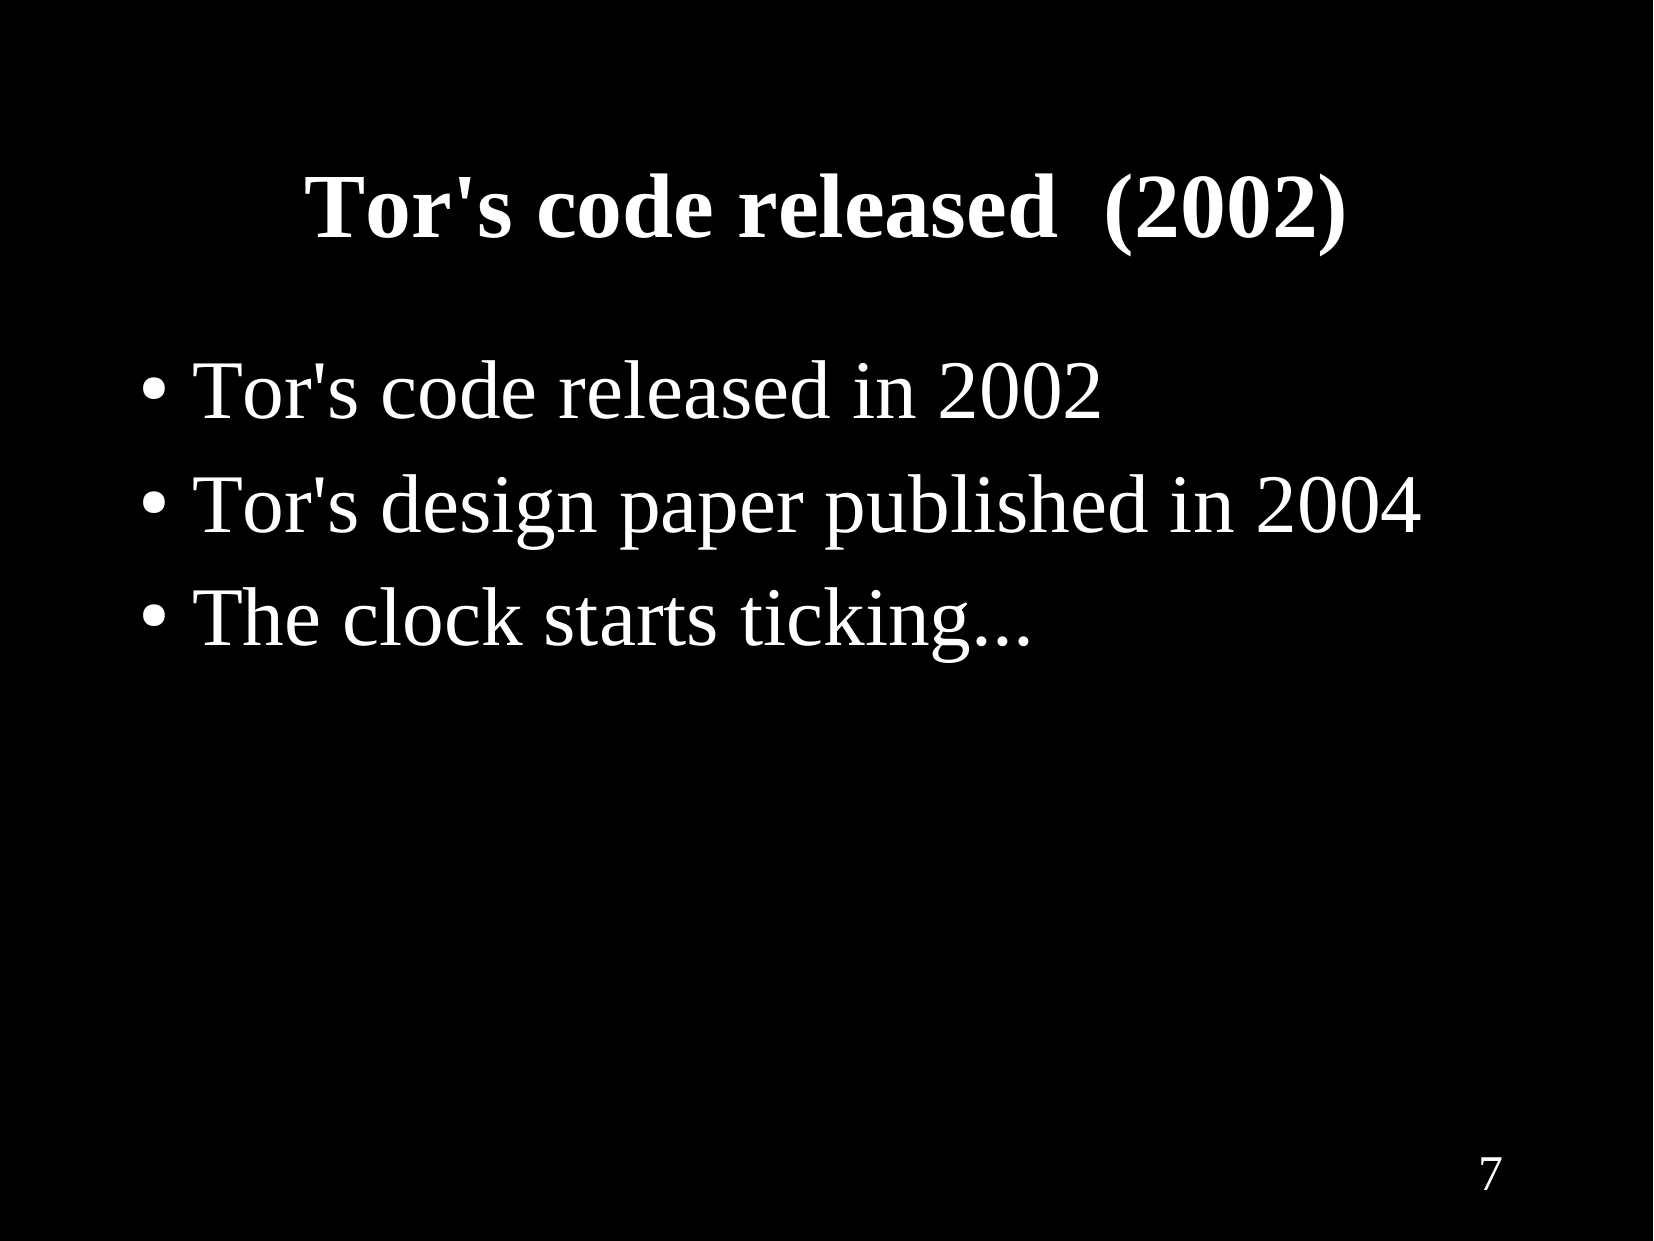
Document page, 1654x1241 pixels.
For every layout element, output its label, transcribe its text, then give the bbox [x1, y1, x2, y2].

list Tor's code released in 2002 Tor's design paper published in 2004 The clock starts ticking... [121, 344, 1534, 1127]
title Tor's code released (2002) [121, 102, 1534, 311]
